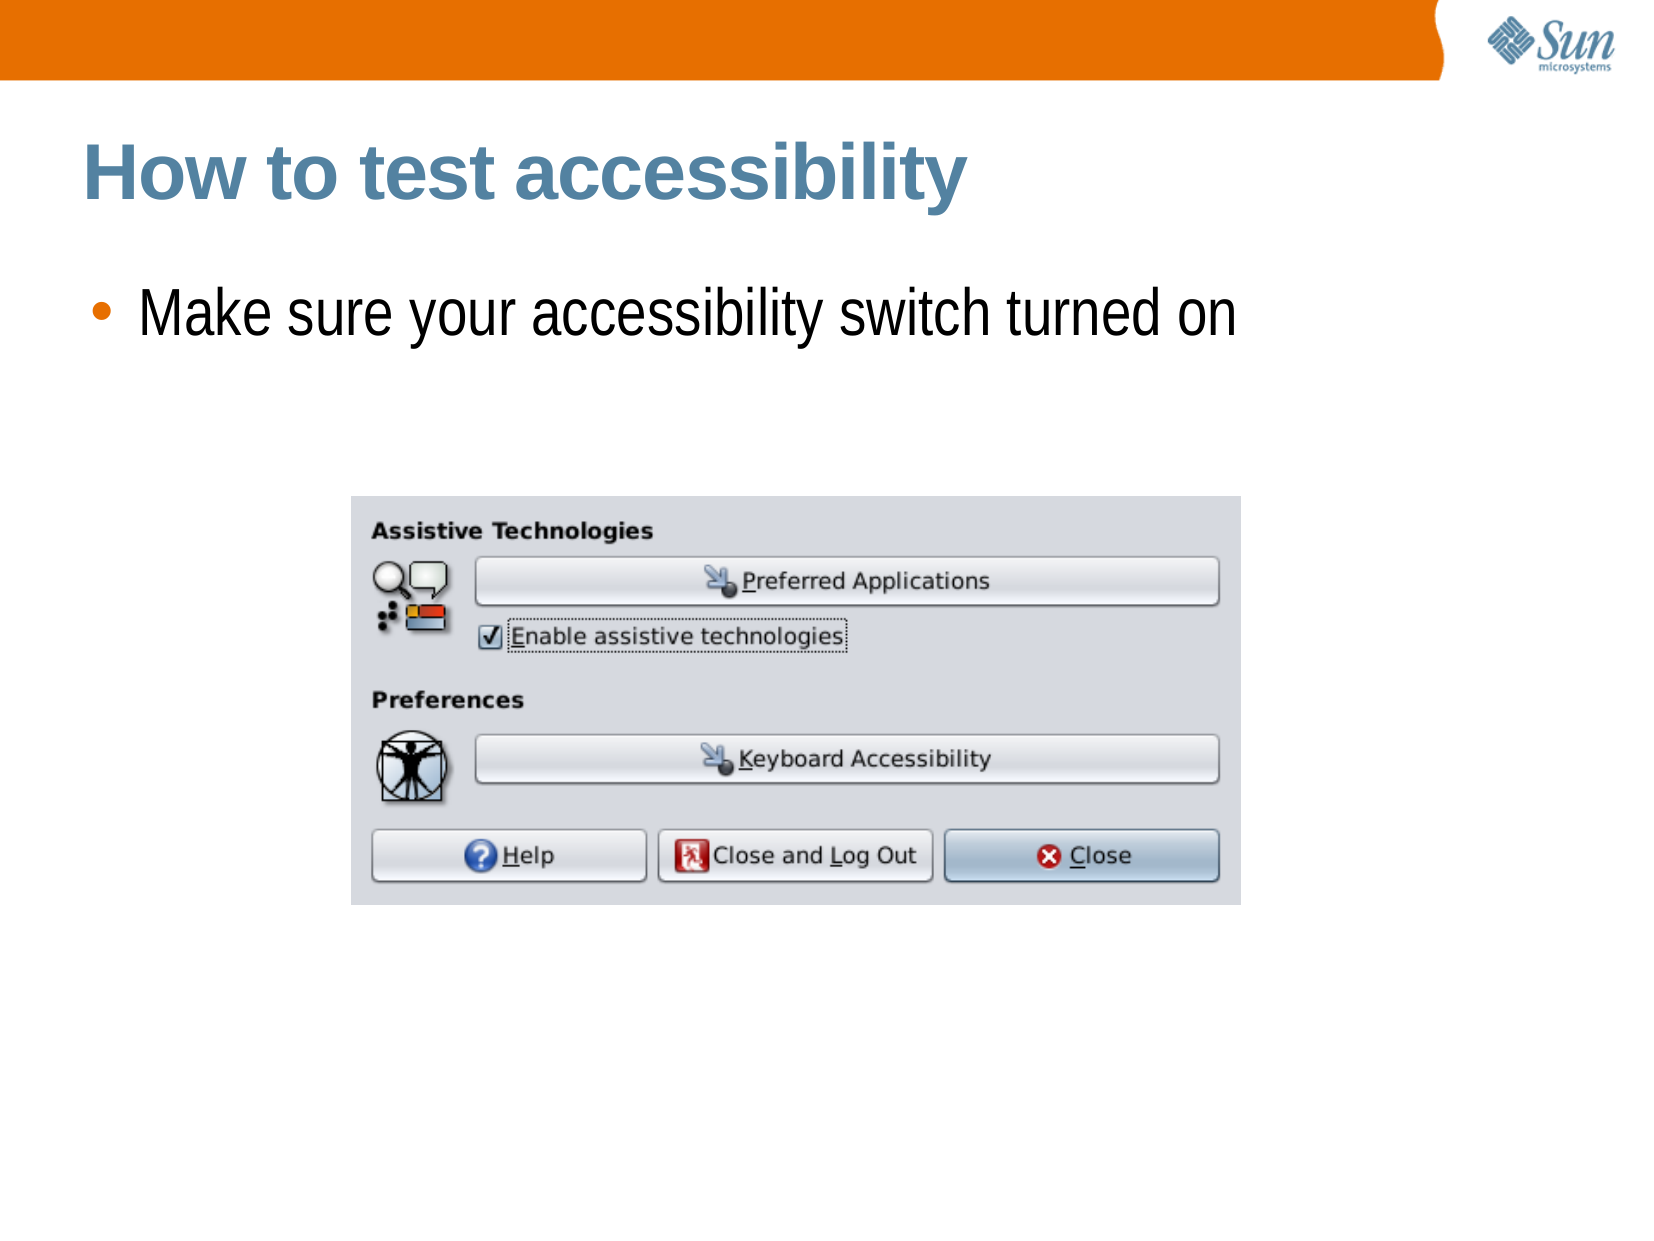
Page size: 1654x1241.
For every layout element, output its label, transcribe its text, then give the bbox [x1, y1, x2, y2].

list Make sure your accessibility switch turned on [71, 283, 1545, 1121]
picture [351, 496, 1241, 905]
picture [0, 0, 1654, 83]
title How to test accessibility [82, 135, 1585, 251]
